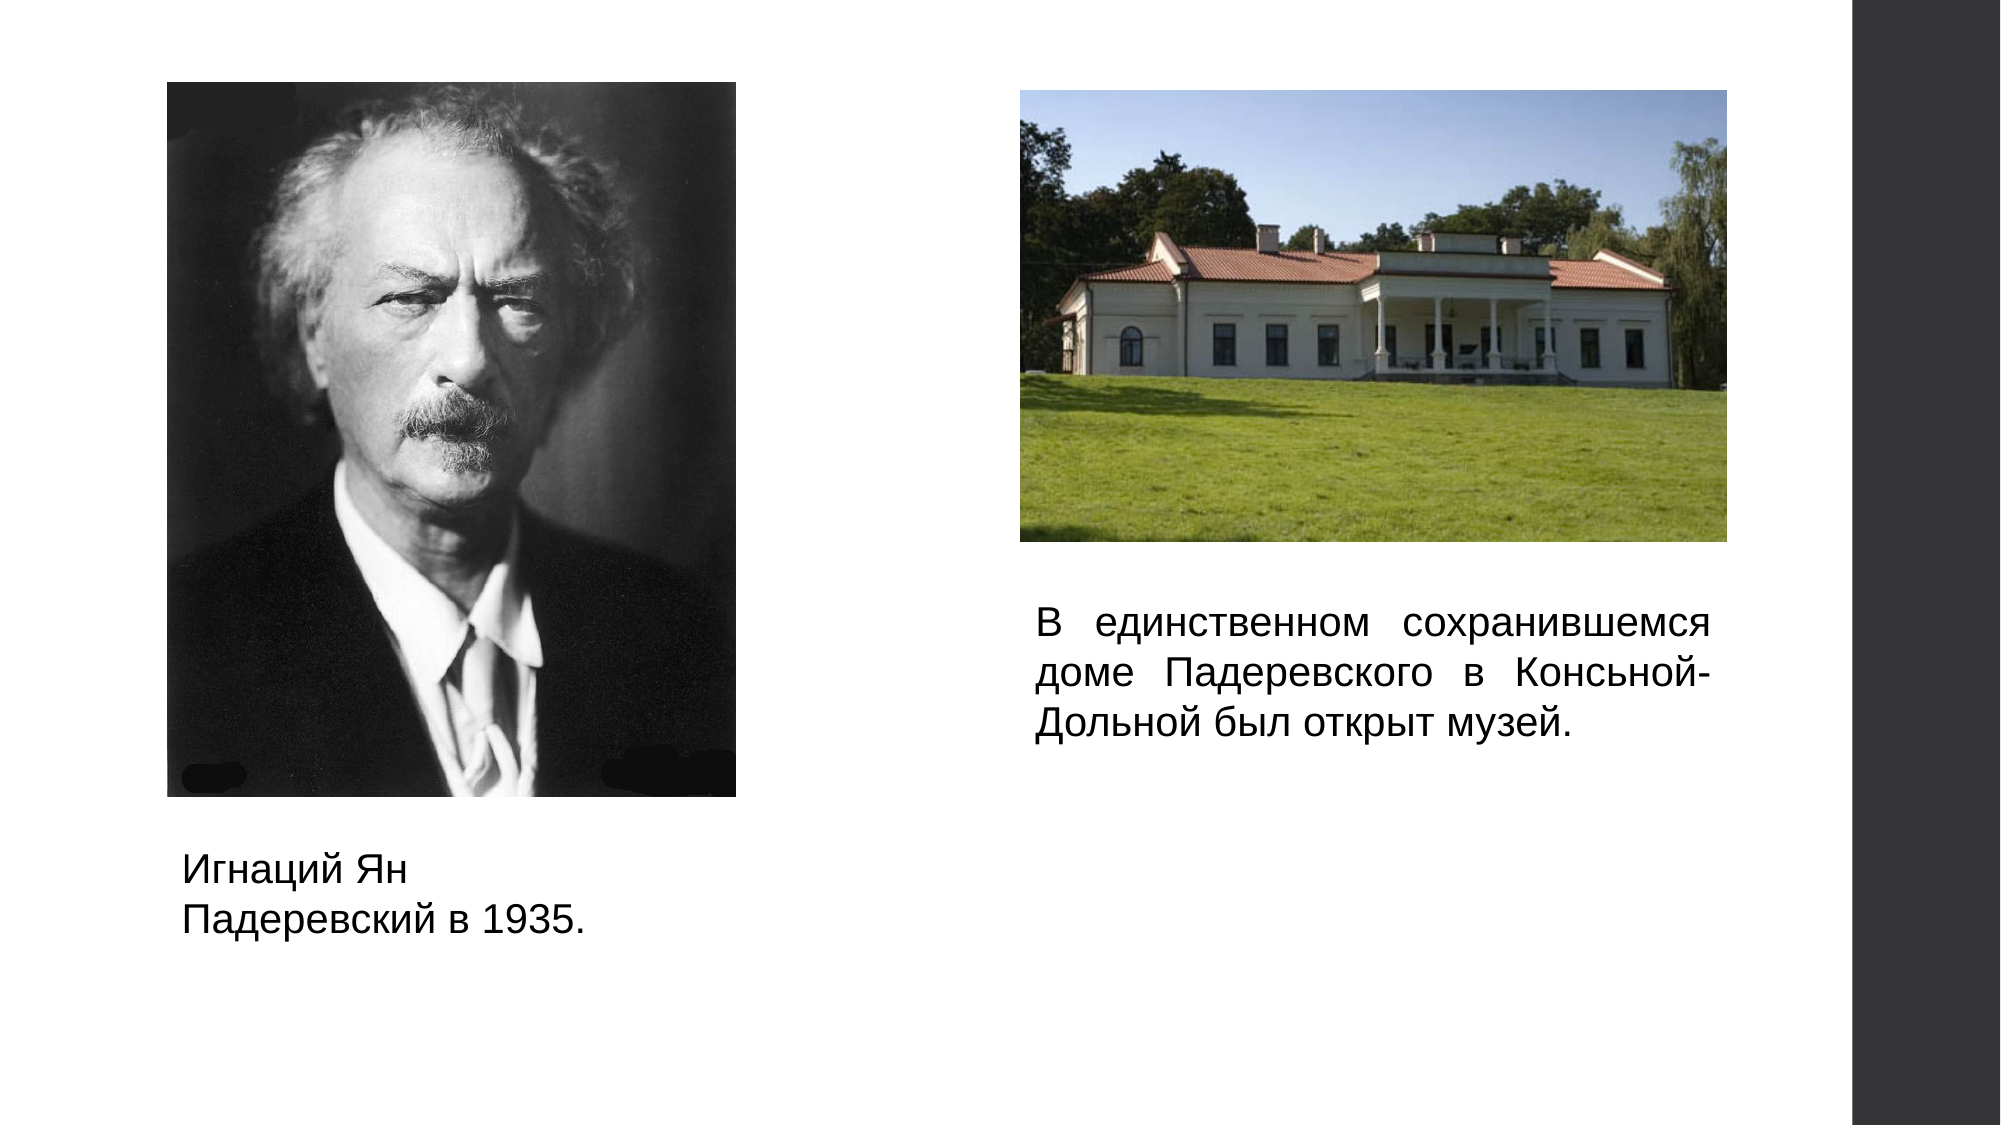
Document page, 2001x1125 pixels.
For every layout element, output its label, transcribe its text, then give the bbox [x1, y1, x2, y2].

text_box В единственном сохранившемся доме Падеревского в Консьной-Дольной был открыт музей. [1020, 587, 1727, 843]
text_box Игнаций Ян Падеревский в 1935. [166, 834, 617, 950]
picture [1020, 90, 1727, 542]
picture [167, 82, 736, 797]
